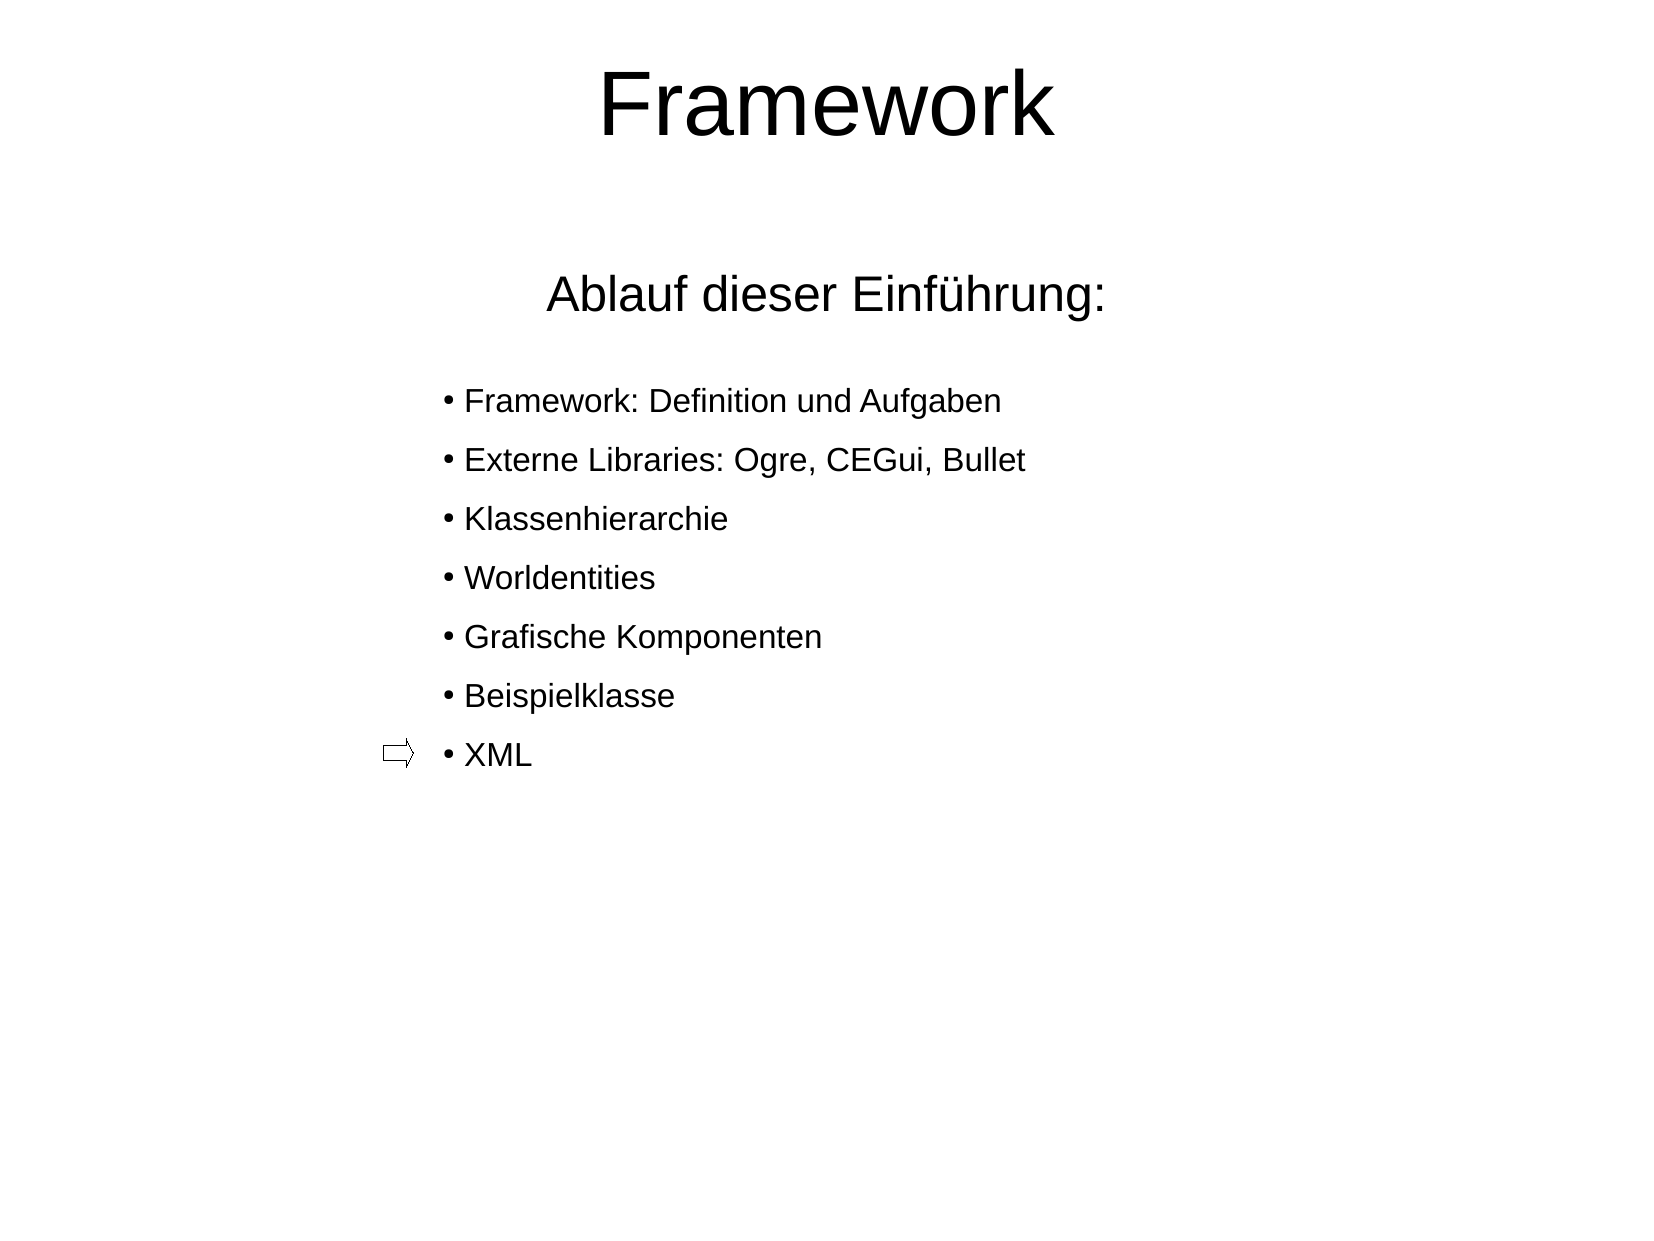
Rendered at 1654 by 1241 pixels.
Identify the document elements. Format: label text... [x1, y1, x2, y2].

subtitle Framework: Definition und Aufgaben Externe Libraries: Ogre, CEGui, Bullet Klassenhierarchie Worldentities Grafische Komponenten Beispielklasse XML [442, 354, 1182, 953]
text_box [383, 738, 414, 768]
text_box Ablauf dieser Einführung: [82, 265, 1571, 325]
title Framework [82, 0, 1571, 208]
